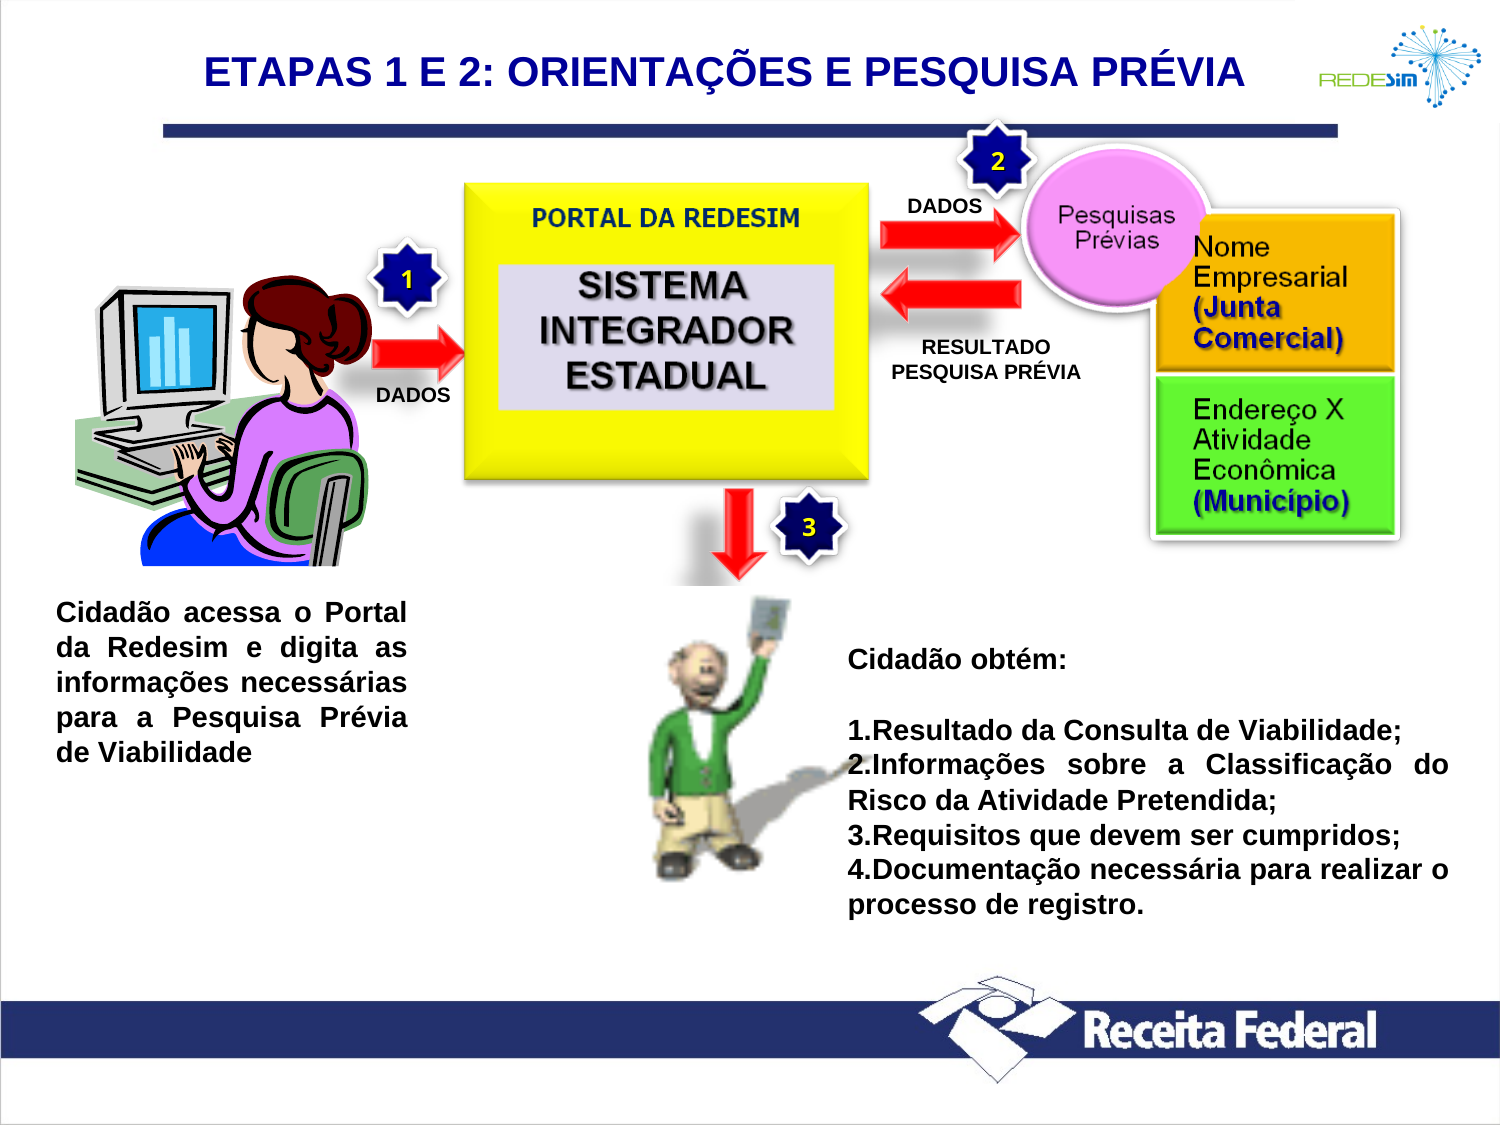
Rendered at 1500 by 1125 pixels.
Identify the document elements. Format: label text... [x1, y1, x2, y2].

picture [0, 0, 1500, 1125]
text_box Cidadão acessa o Portal da Redesim e digita as informações necessárias para a Pesquisa Prévia de Viabilidade [41, 586, 423, 777]
text_box 1 [382, 254, 433, 304]
text_box ETAPAS 1 E 2: ORIENTAÇÕES E PESQUISA PRÉVIA [0, 37, 1295, 103]
text_box DADOS [773, 184, 1117, 226]
text_box 2 [973, 136, 1023, 184]
text_box 3 [784, 502, 834, 552]
text_box DADOS [242, 373, 585, 414]
text_box Cidadão obtém: Resultado da Consulta de Viabilidade; Informações sobre a Classificação do Risco da Atividade Pretendida; Requisitos que devem ser cumpridos; Documentação necessária para realizar o processo de registro. [832, 633, 1465, 929]
